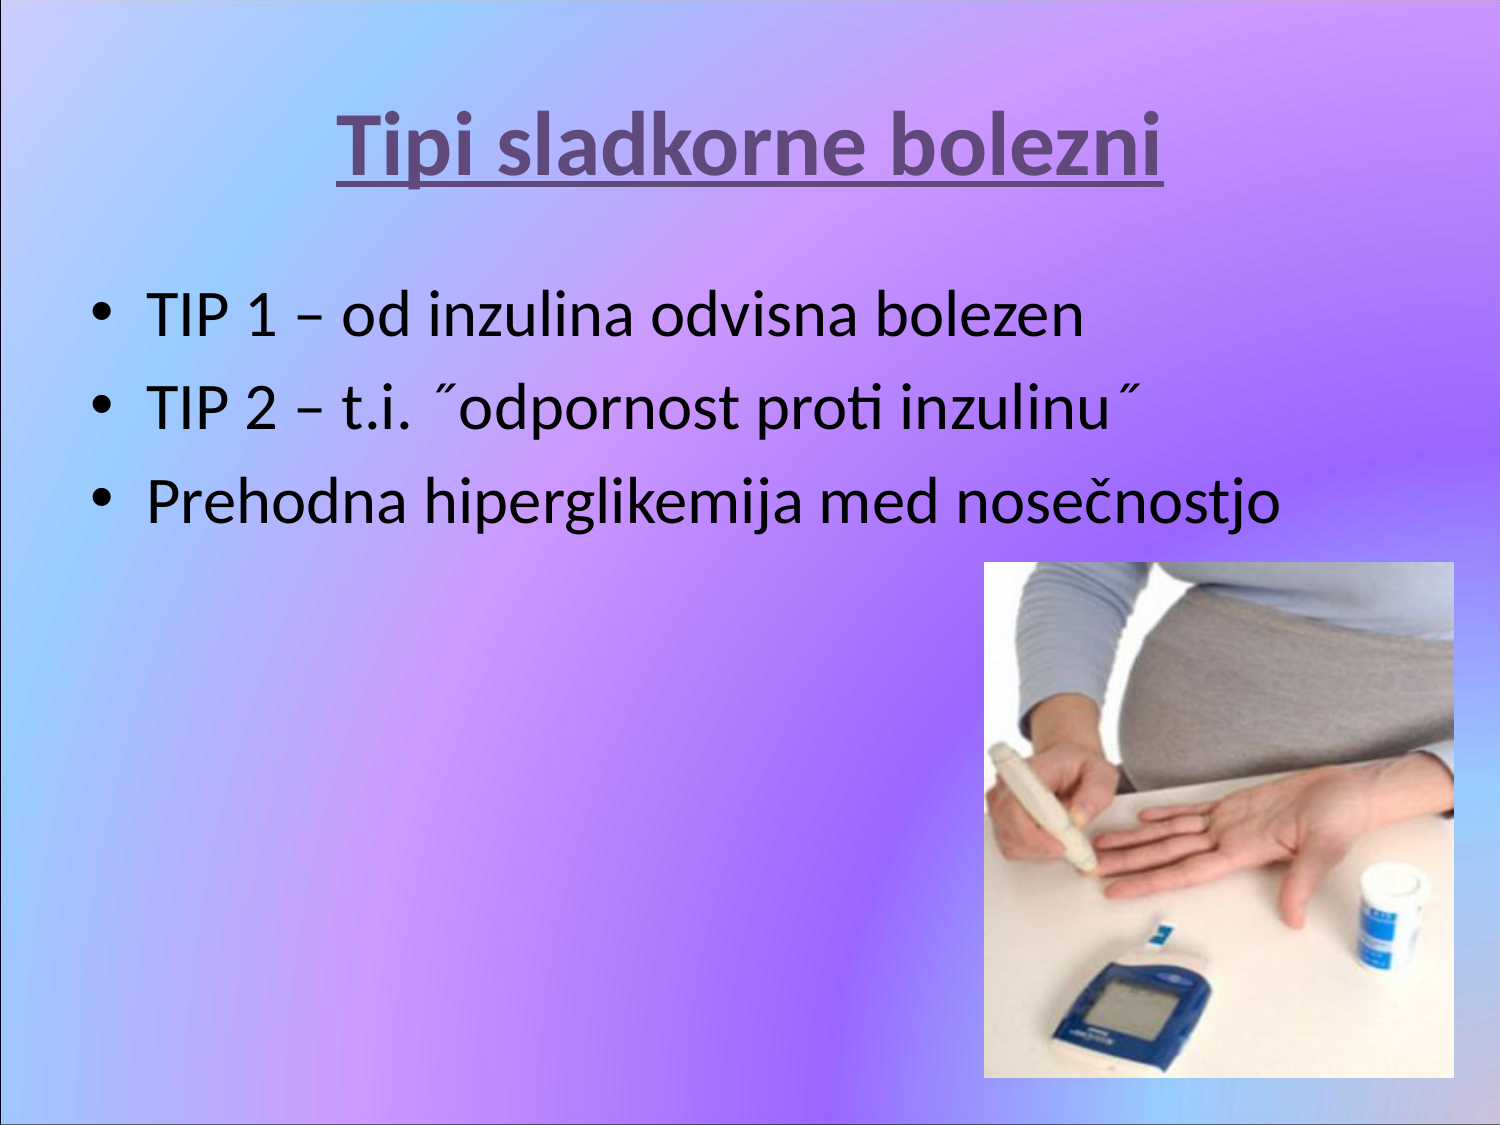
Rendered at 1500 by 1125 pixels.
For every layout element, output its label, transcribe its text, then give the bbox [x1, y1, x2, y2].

picture [0, 0, 1500, 1125]
list TIP 1 – od inzulina odvisna bolezen TIP 2 – t.i. ˝odpornost proti inzulinu˝ Prehodna hiperglikemija med nosečnostjo [75, 262, 1425, 1005]
title Tipi sladkorne bolezni [75, 45, 1425, 233]
